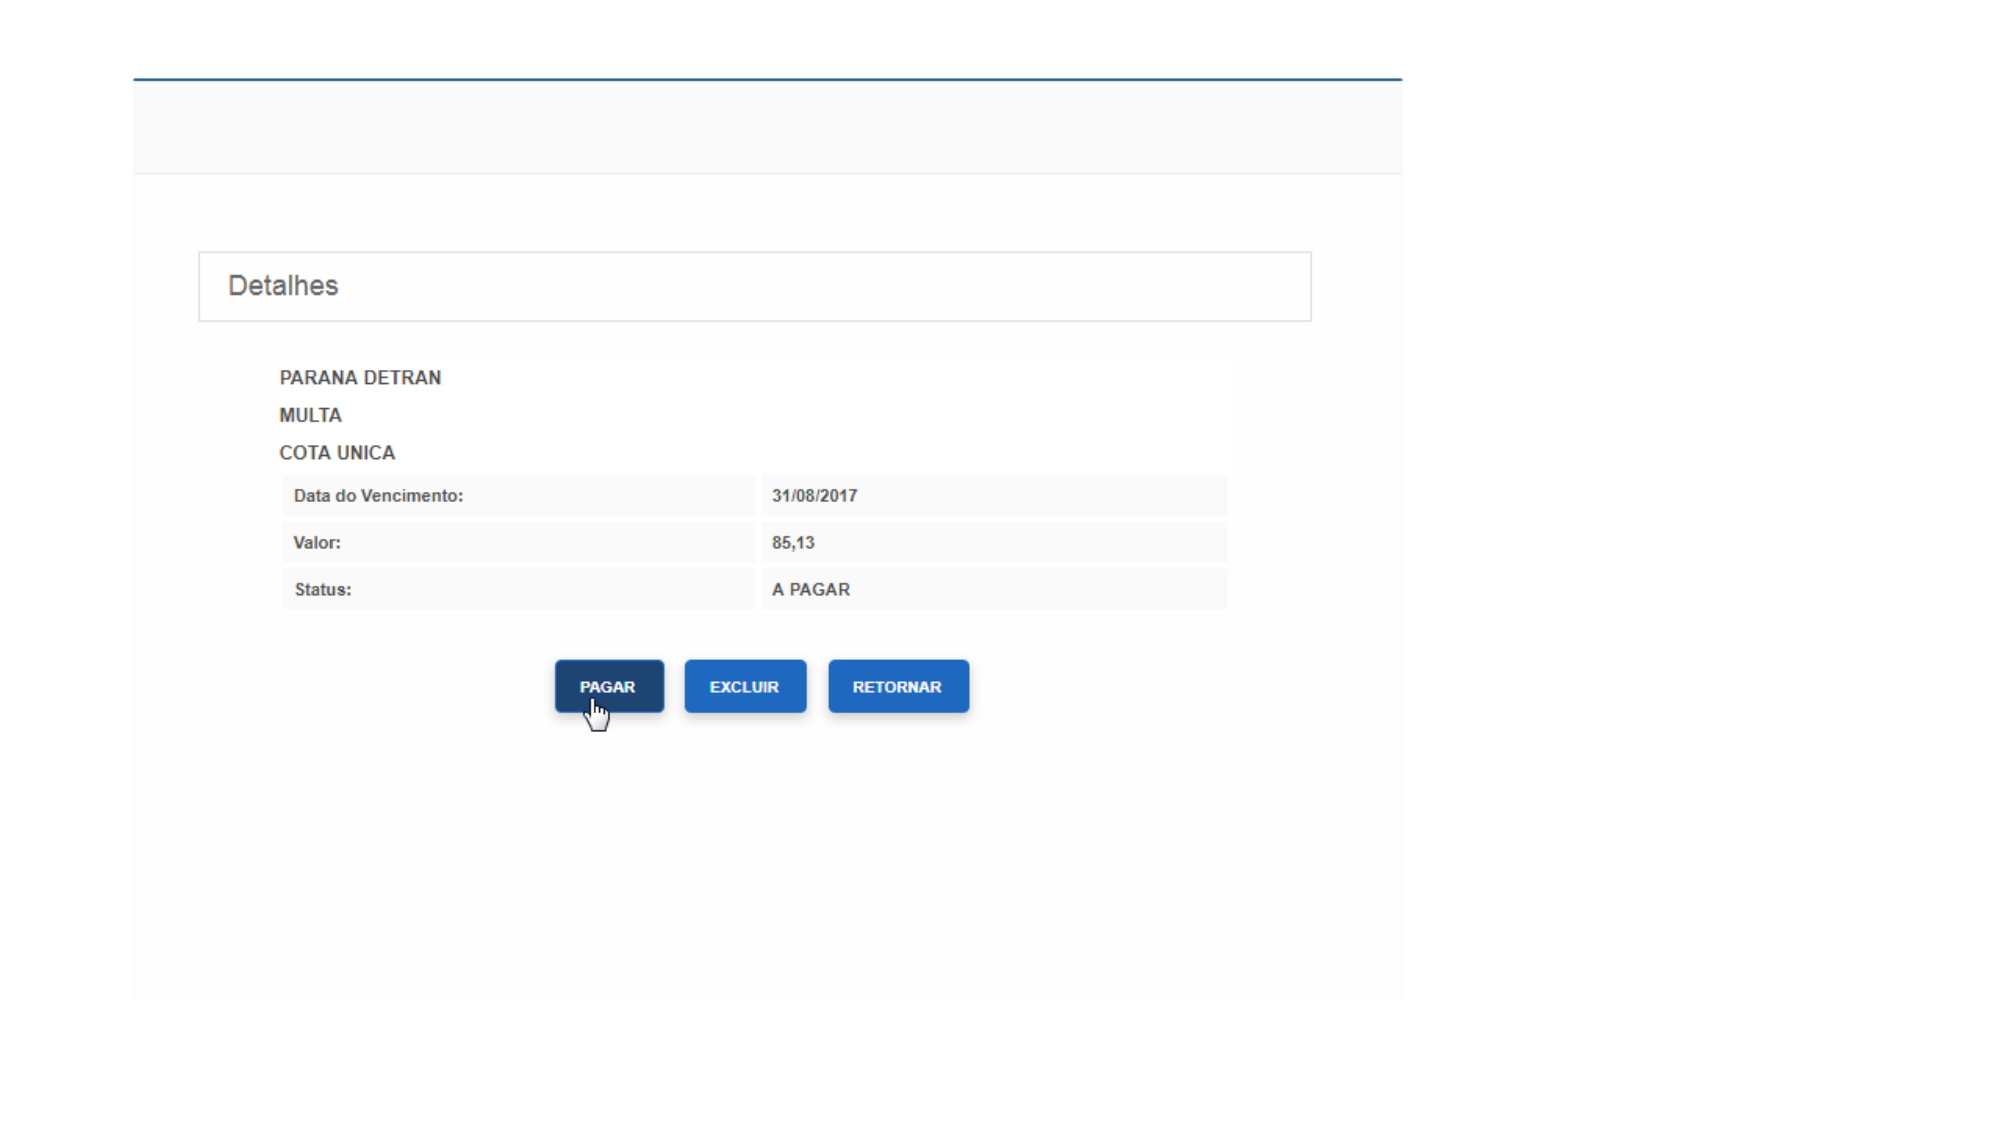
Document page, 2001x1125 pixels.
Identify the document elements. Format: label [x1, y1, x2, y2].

picture [133, 78, 1403, 1001]
